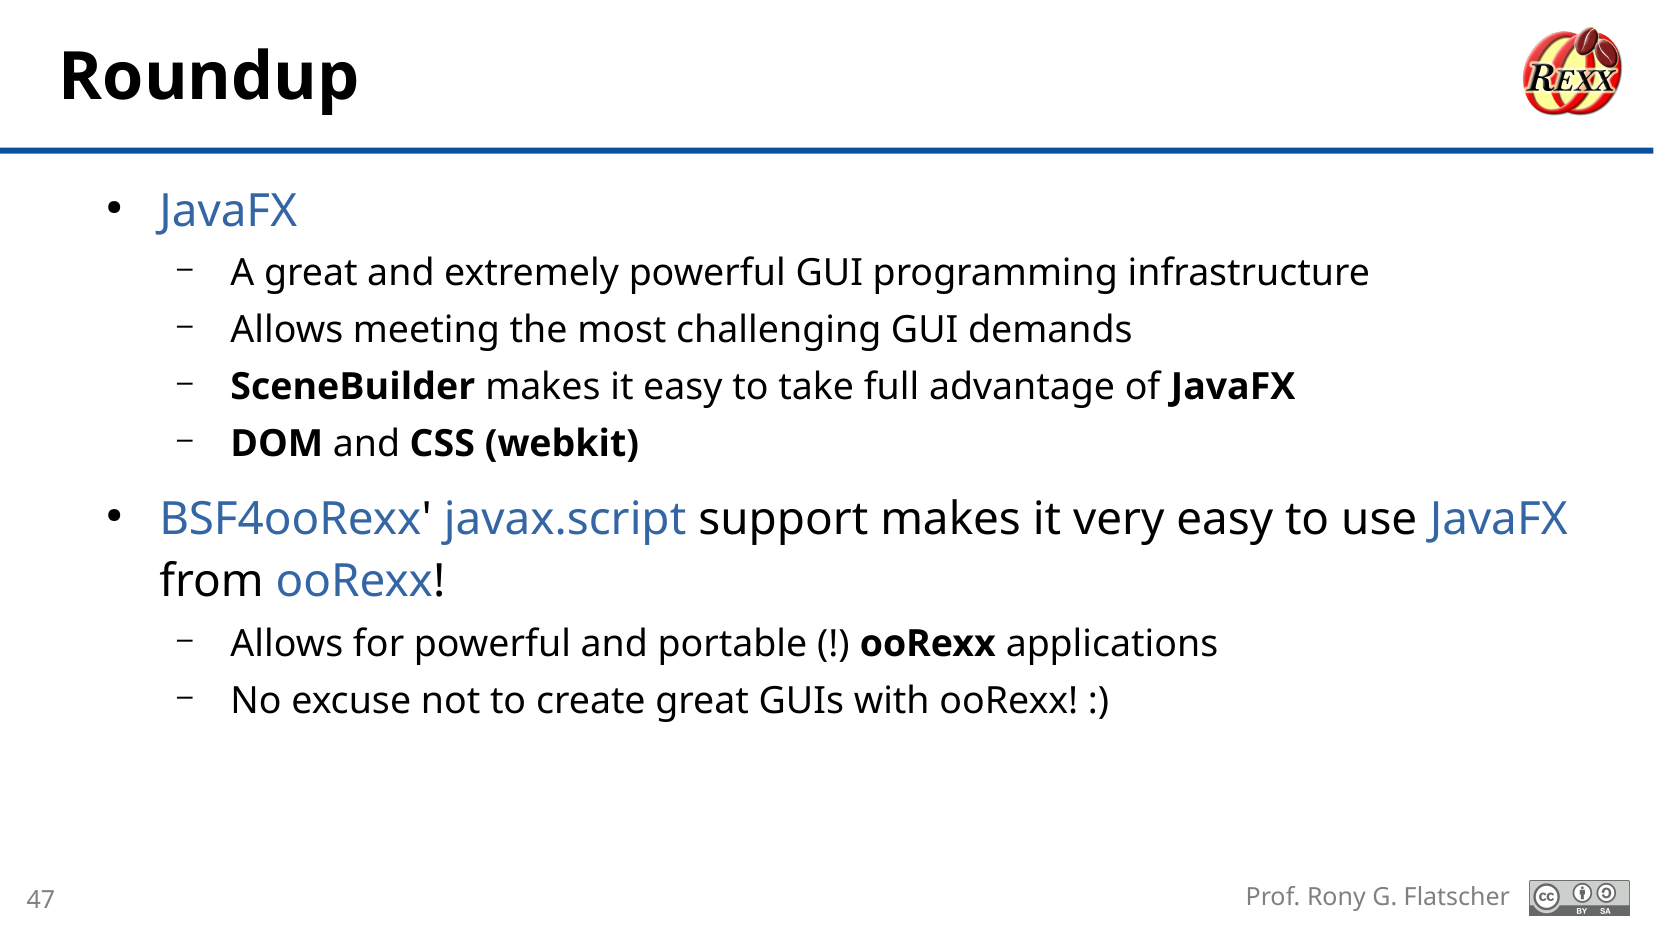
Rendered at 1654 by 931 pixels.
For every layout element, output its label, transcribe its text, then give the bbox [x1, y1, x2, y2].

title Roundup [0, 0, 1625, 148]
list JavaFX A great and extremely powerful GUI programming infrastructure Allows meeting the most challenging GUI demands SceneBuilder makes it easy to take full advantage of JavaFX DOM and CSS (webkit) BSF4ooRexx' javax.script support makes it very easy to use JavaFX from ooRexx! Allows for powerful and portable (!) ooRexx applications No excuse not to create great GUIs with ooRexx! :) [88, 177, 1577, 857]
